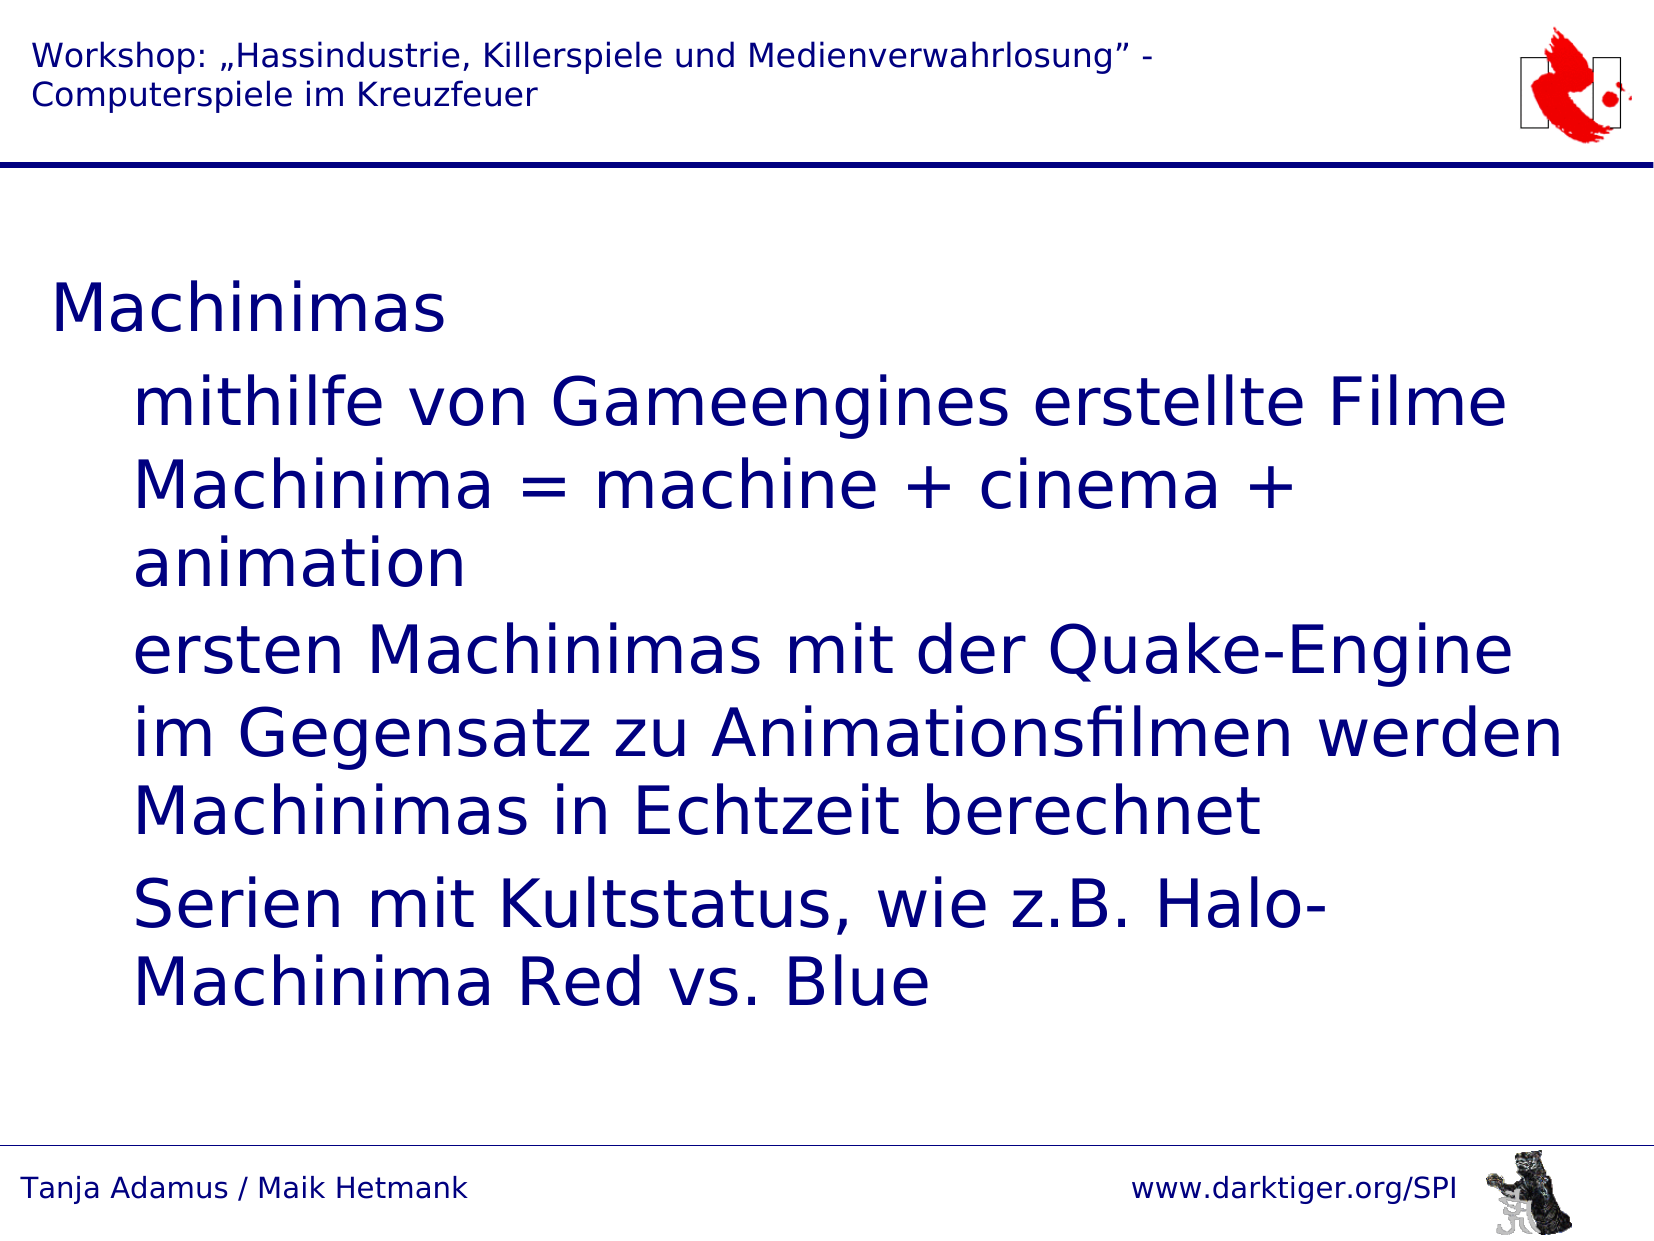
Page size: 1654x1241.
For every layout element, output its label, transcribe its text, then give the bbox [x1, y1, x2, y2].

text_box Machinimas [35, 261, 1565, 355]
text_box Workshop: „Hassindustrie, Killerspiele und Medienverwahrlosung” - Computerspiele im Kreuzfeuer [16, 29, 1418, 178]
picture [1486, 1150, 1572, 1235]
text_box Serien mit Kultstatus, wie z.B. Halo-Machinima Red vs. Blue [118, 858, 1625, 1029]
picture [1503, 16, 1632, 148]
text_box ersten Machinimas mit der Quake-Engine [118, 604, 1625, 686]
text_box Machinima = machine + cinema + animation [118, 438, 1625, 604]
text_box im Gegensatz zu Animationsfilmen werden Machinimas in Echtzeit berechnet [118, 686, 1625, 858]
text_box mithilfe von Gameengines erstellte Filme [118, 356, 1625, 438]
